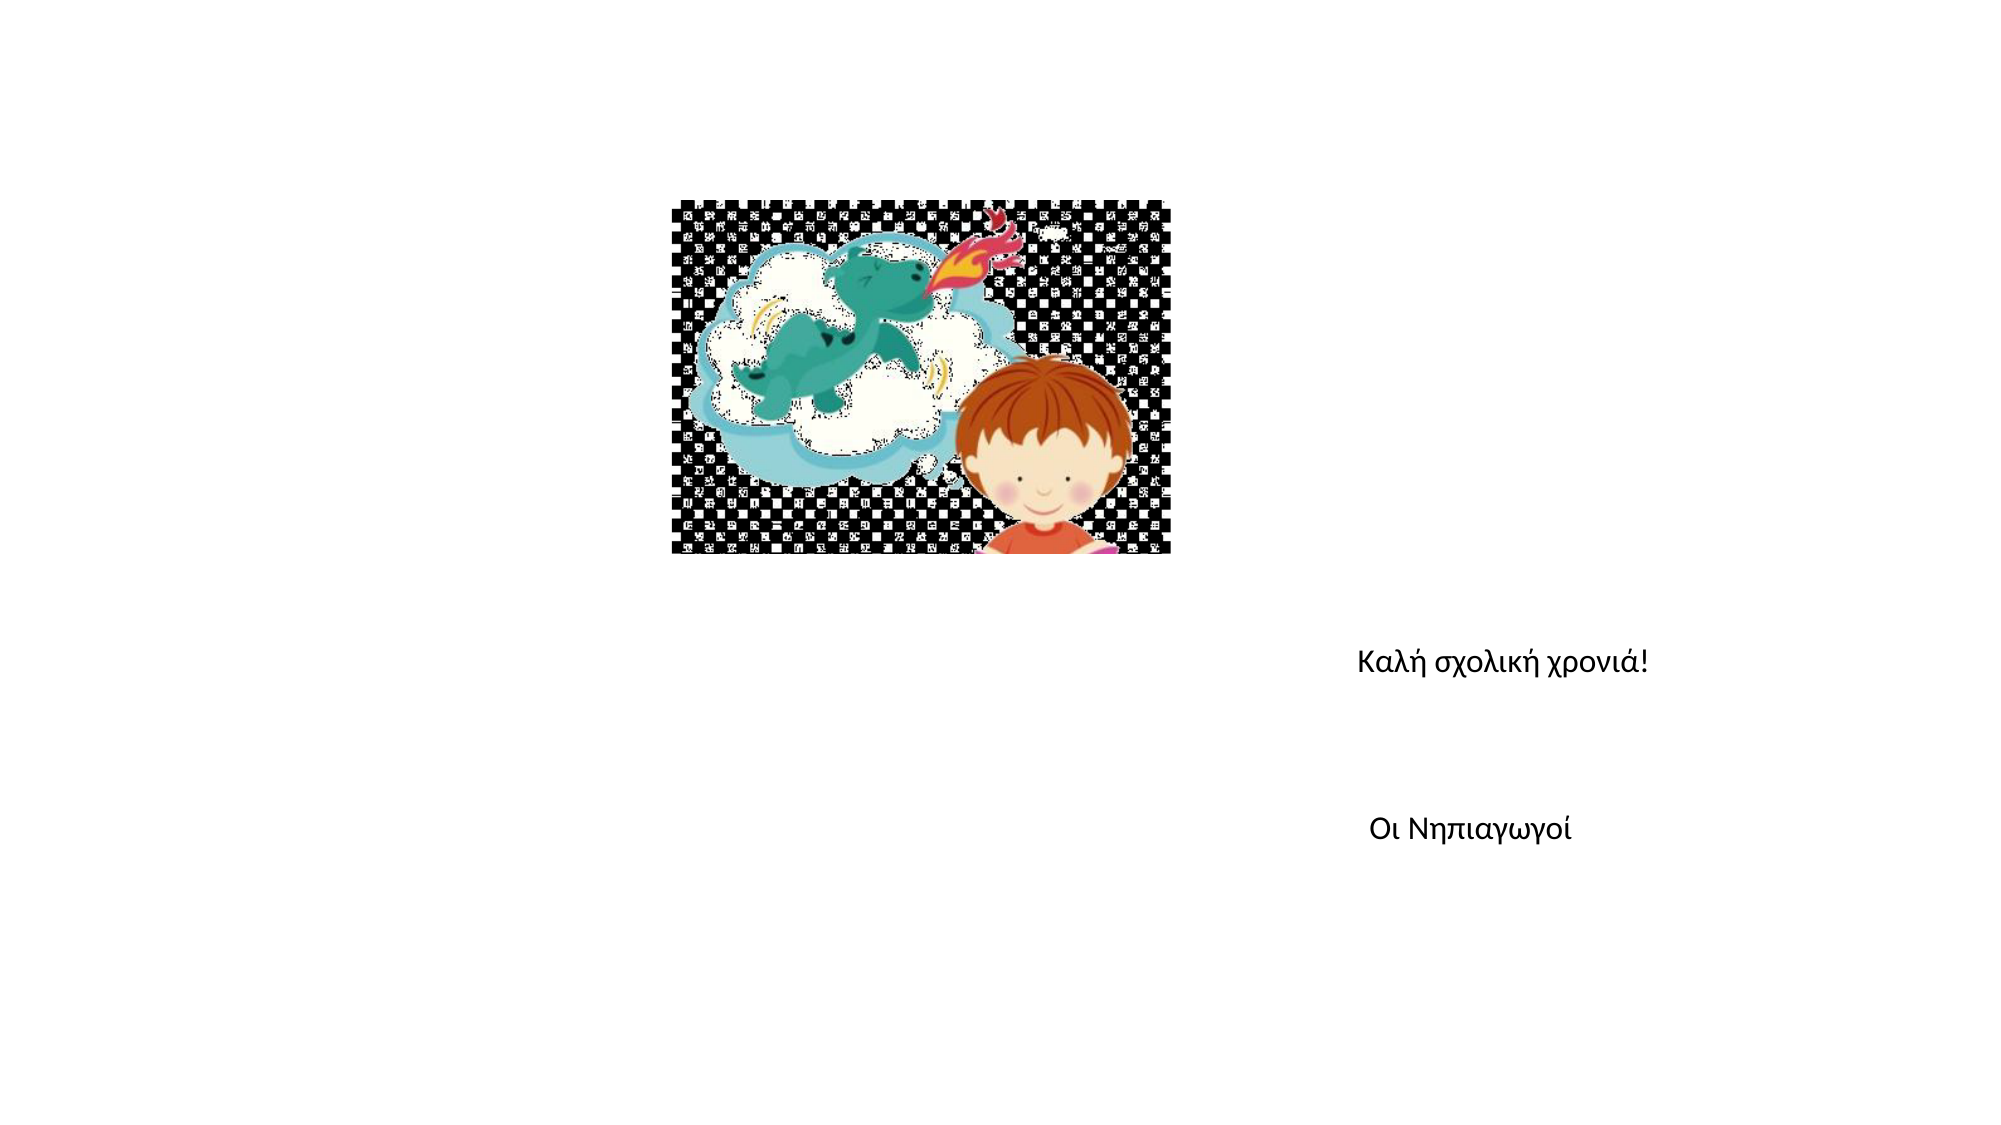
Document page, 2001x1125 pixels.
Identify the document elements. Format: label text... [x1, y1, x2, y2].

text_box Οι Νηπιαγωγοί [1339, 799, 1628, 854]
picture [671, 200, 1171, 554]
text_box Καλή σχολική χρονιά! [1343, 632, 1665, 687]
